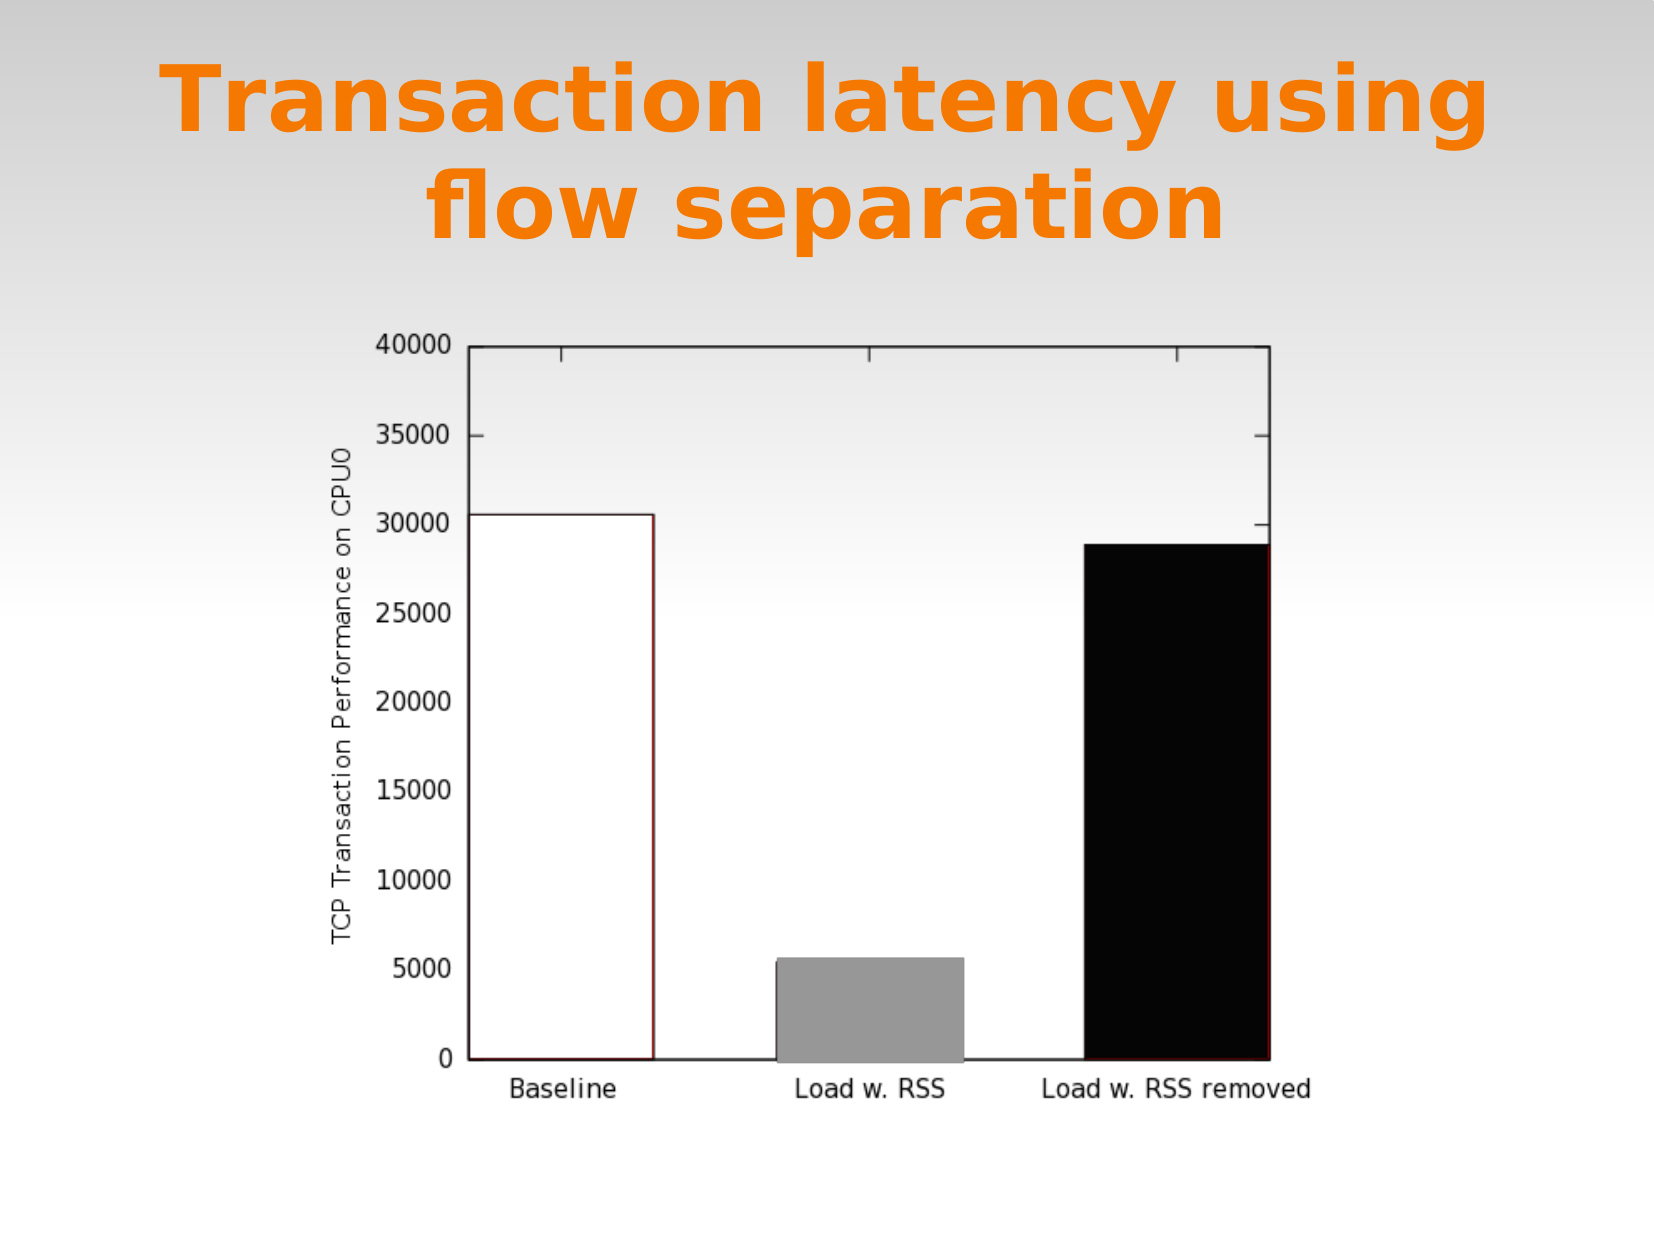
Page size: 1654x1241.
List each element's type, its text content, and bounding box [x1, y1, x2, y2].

title Transaction latency using flow separation [82, 45, 1571, 261]
picture [312, 319, 1313, 1120]
